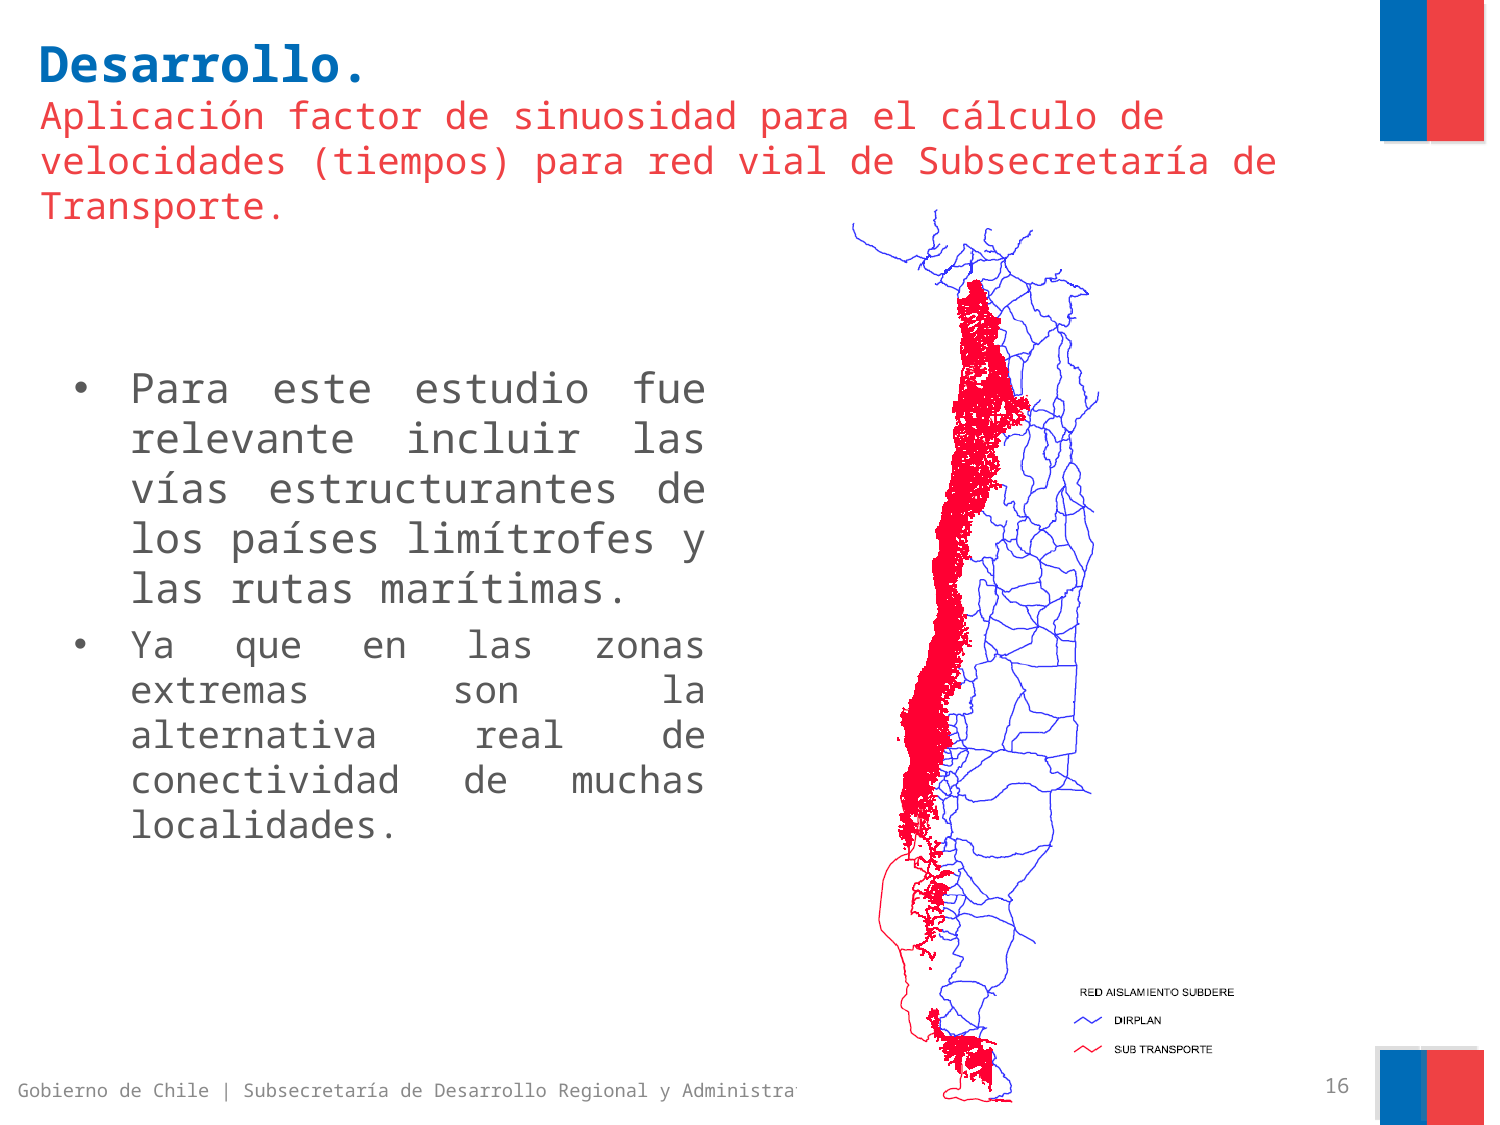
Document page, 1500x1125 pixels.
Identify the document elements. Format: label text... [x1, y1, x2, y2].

title Desarrollo. Aplicación factor de sinuosidad para el cálculo de velocidades (tiempos) para red vial de Subsecretaría de Transporte. [24, 24, 1365, 213]
text_box <número> [1270, 1070, 1365, 1103]
text_box Gobierno de Chile | Subsecretaría de Desarrollo Regional y Administrativo [3, 1070, 797, 1112]
picture [797, 206, 1270, 1123]
list Para este estudio fue relevante incluir las vías estructurantes de los países limítrofes y las rutas marítimas. Ya que en las zonas extremas son la alternativa real de conectividad de muchas localidades. [59, 354, 722, 1070]
